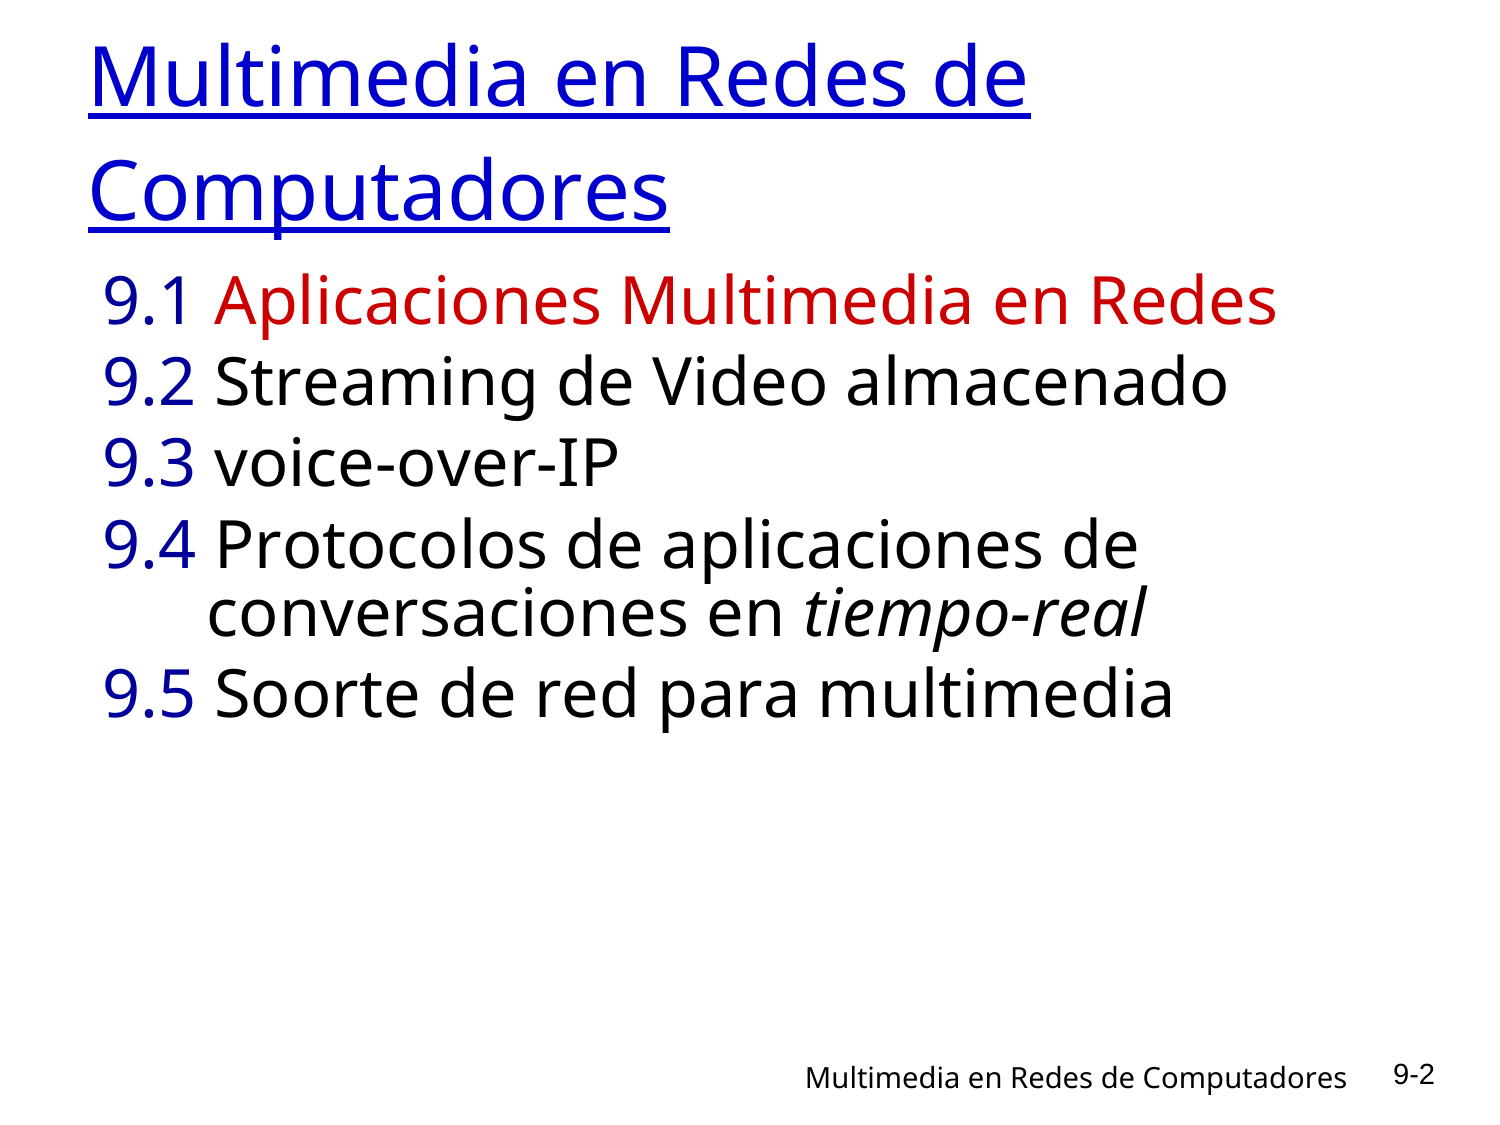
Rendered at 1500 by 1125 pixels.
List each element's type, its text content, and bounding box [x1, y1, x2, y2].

list 9.1 Aplicaciones Multimedia en Redes 9.2 Streaming de Video almacenado 9.3 voice-over-IP 9.4 Protocolos de aplicaciones de conversaciones en tiempo-real 9.5 Soorte de red para multimedia [87, 262, 1361, 1025]
title Multimedia en Redes de Computadores [87, 37, 1363, 226]
